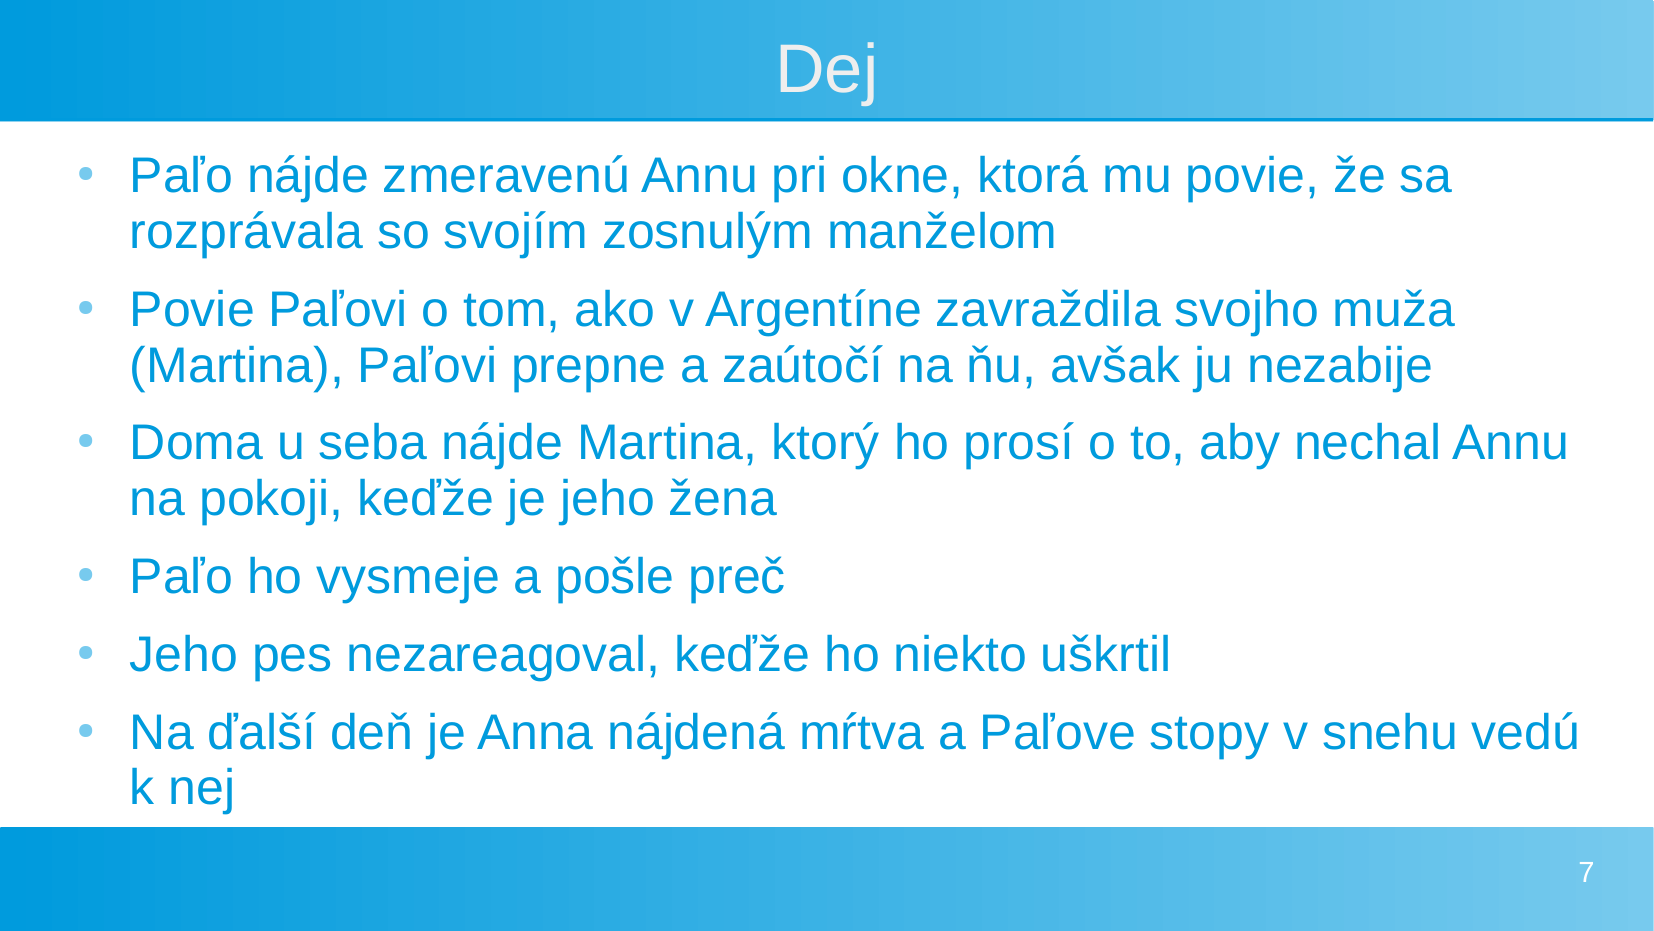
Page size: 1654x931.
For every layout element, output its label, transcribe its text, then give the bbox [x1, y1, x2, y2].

title Dej [59, 29, 1595, 108]
list Paľo nájde zmeravenú Annu pri okne, ktorá mu povie, že sa rozprávala so svojím zosnulým manželom Povie Paľovi o tom, ako v Argentíne zavraždila svojho muža (Martina), Paľovi prepne a zaútočí na ňu, avšak ju nezabije Doma u seba nájde Martina, ktorý ho prosí o to, aby nechal Annu na pokoji, keďže je jeho žena Paľo ho vysmeje a pošle preč Jeho pes nezareagoval, keďže ho niekto uškrtil Na ďalší deň je Anna nájdená mŕtva a Paľove stopy v snehu vedú k nej [59, 147, 1595, 739]
